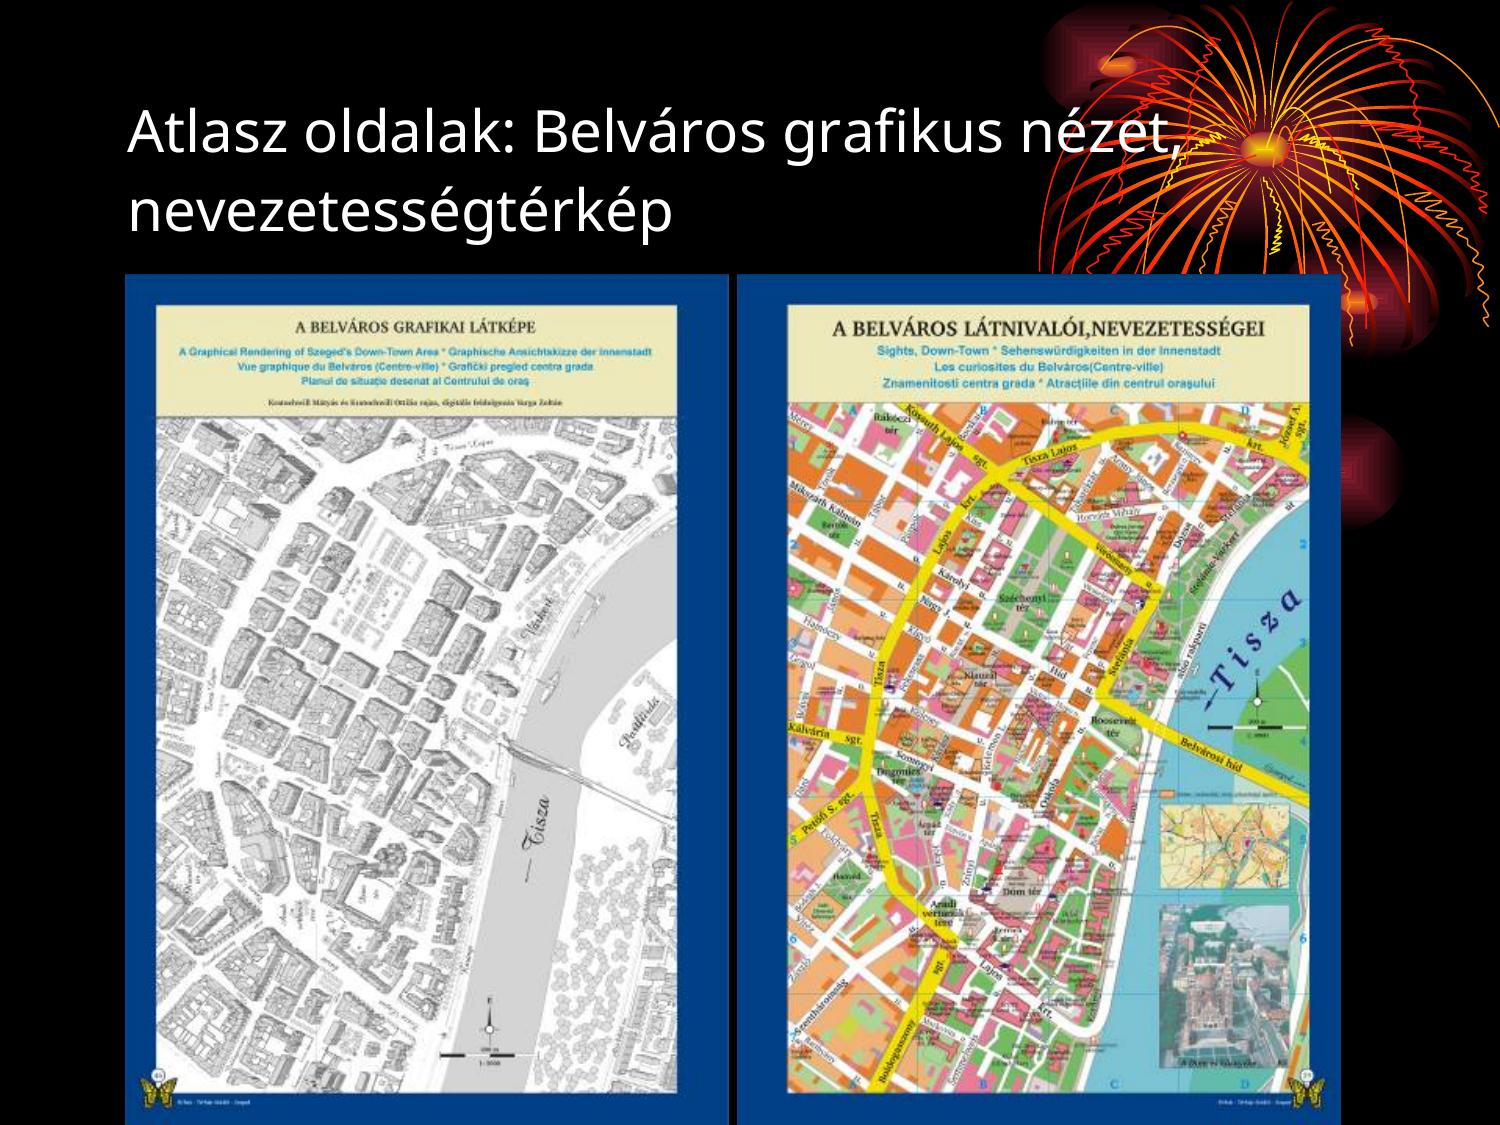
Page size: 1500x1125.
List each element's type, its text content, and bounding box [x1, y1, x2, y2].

picture [125, 274, 729, 1125]
title Atlasz oldalak: Belváros grafikus nézet, nevezetességtérkép [112, 49, 1388, 290]
picture [737, 274, 1341, 1125]
